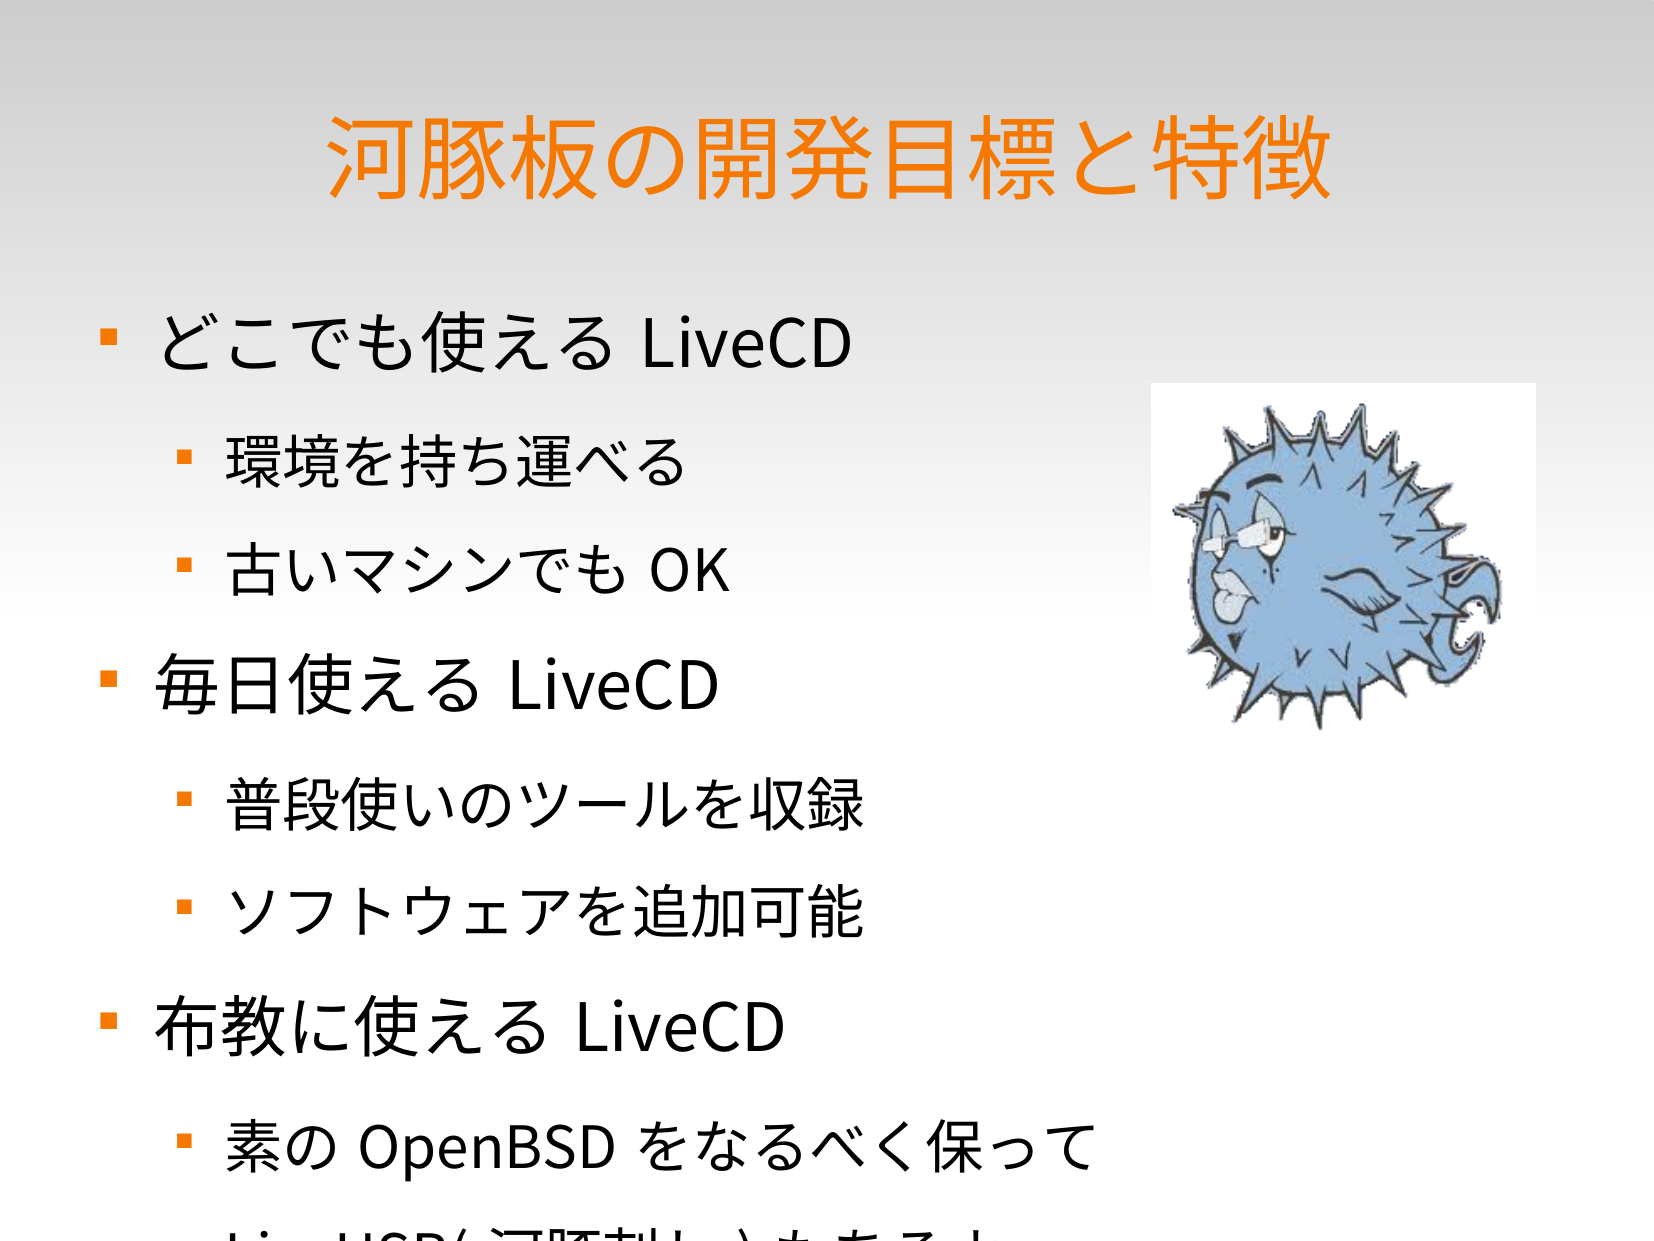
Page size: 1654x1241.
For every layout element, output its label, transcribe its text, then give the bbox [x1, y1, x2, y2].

picture [1151, 383, 1536, 768]
list どこでも使えるLiveCD 環境を持ち運べる 古いマシンでもOK 毎日使えるLiveCD 普段使いのツールを収録 ソフトウェアを追加可能 布教に使えるLiveCD 素のOpenBSDをなるべく保って LiveUSB(河豚刺し)もあるよ [82, 290, 1571, 1155]
title 河豚板の開発目標と特徴 [88, 49, 1571, 257]
